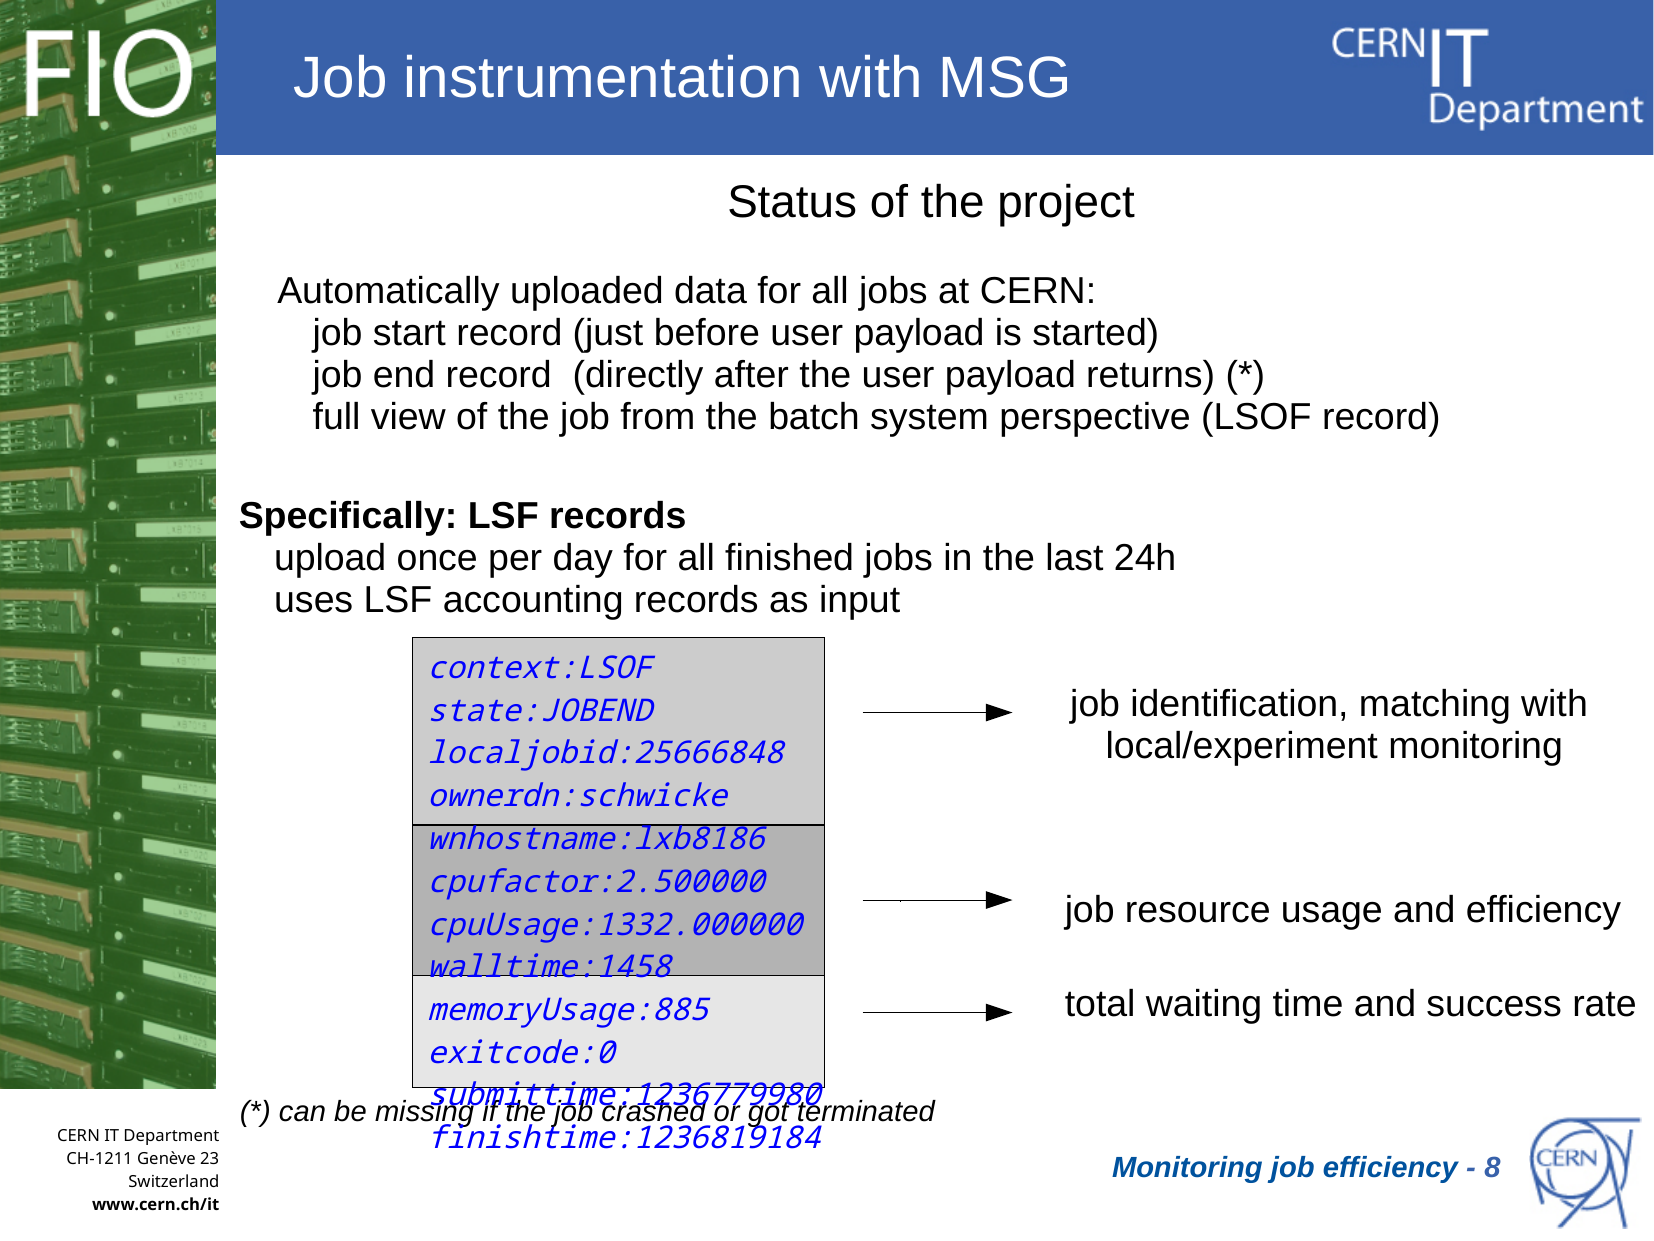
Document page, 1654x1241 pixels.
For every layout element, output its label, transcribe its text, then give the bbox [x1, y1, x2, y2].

picture [1529, 1116, 1642, 1229]
text_box job identification, matching with local/experiment monitoring [1055, 675, 1613, 774]
text_box Status of the project [712, 168, 1151, 235]
text_box total waiting time and success rate [1050, 975, 1652, 1032]
text_box Specifically: LSF records upload once per day for all finished jobs in the last 24h uses LSF accounting records as input [223, 487, 1238, 629]
picture [216, 0, 1654, 155]
text_box job resource usage and efficiency [1050, 880, 1637, 938]
text_box context:LSOF state:JOBEND localjobid:25666848 ownerdn:schwicke wnhostname:lxb8186 cpufactor:2.500000 cpuUsage:1332.000000 walltime:1458 memoryUsage:885 exitcode:0 submittime:1236779980 finishtime:1236819184 [412, 637, 901, 1091]
text_box (*) can be missing if the job crashed or got terminated [225, 1087, 951, 1136]
text_box Automatically uploaded data for all jobs at CERN: job start record (just before user payload is started) job end record (directly after the user payload returns) (*) full view of the job from the batch system perspective (LSOF record) [262, 262, 1491, 446]
text_box Job instrumentation with MSG [278, 37, 1088, 118]
